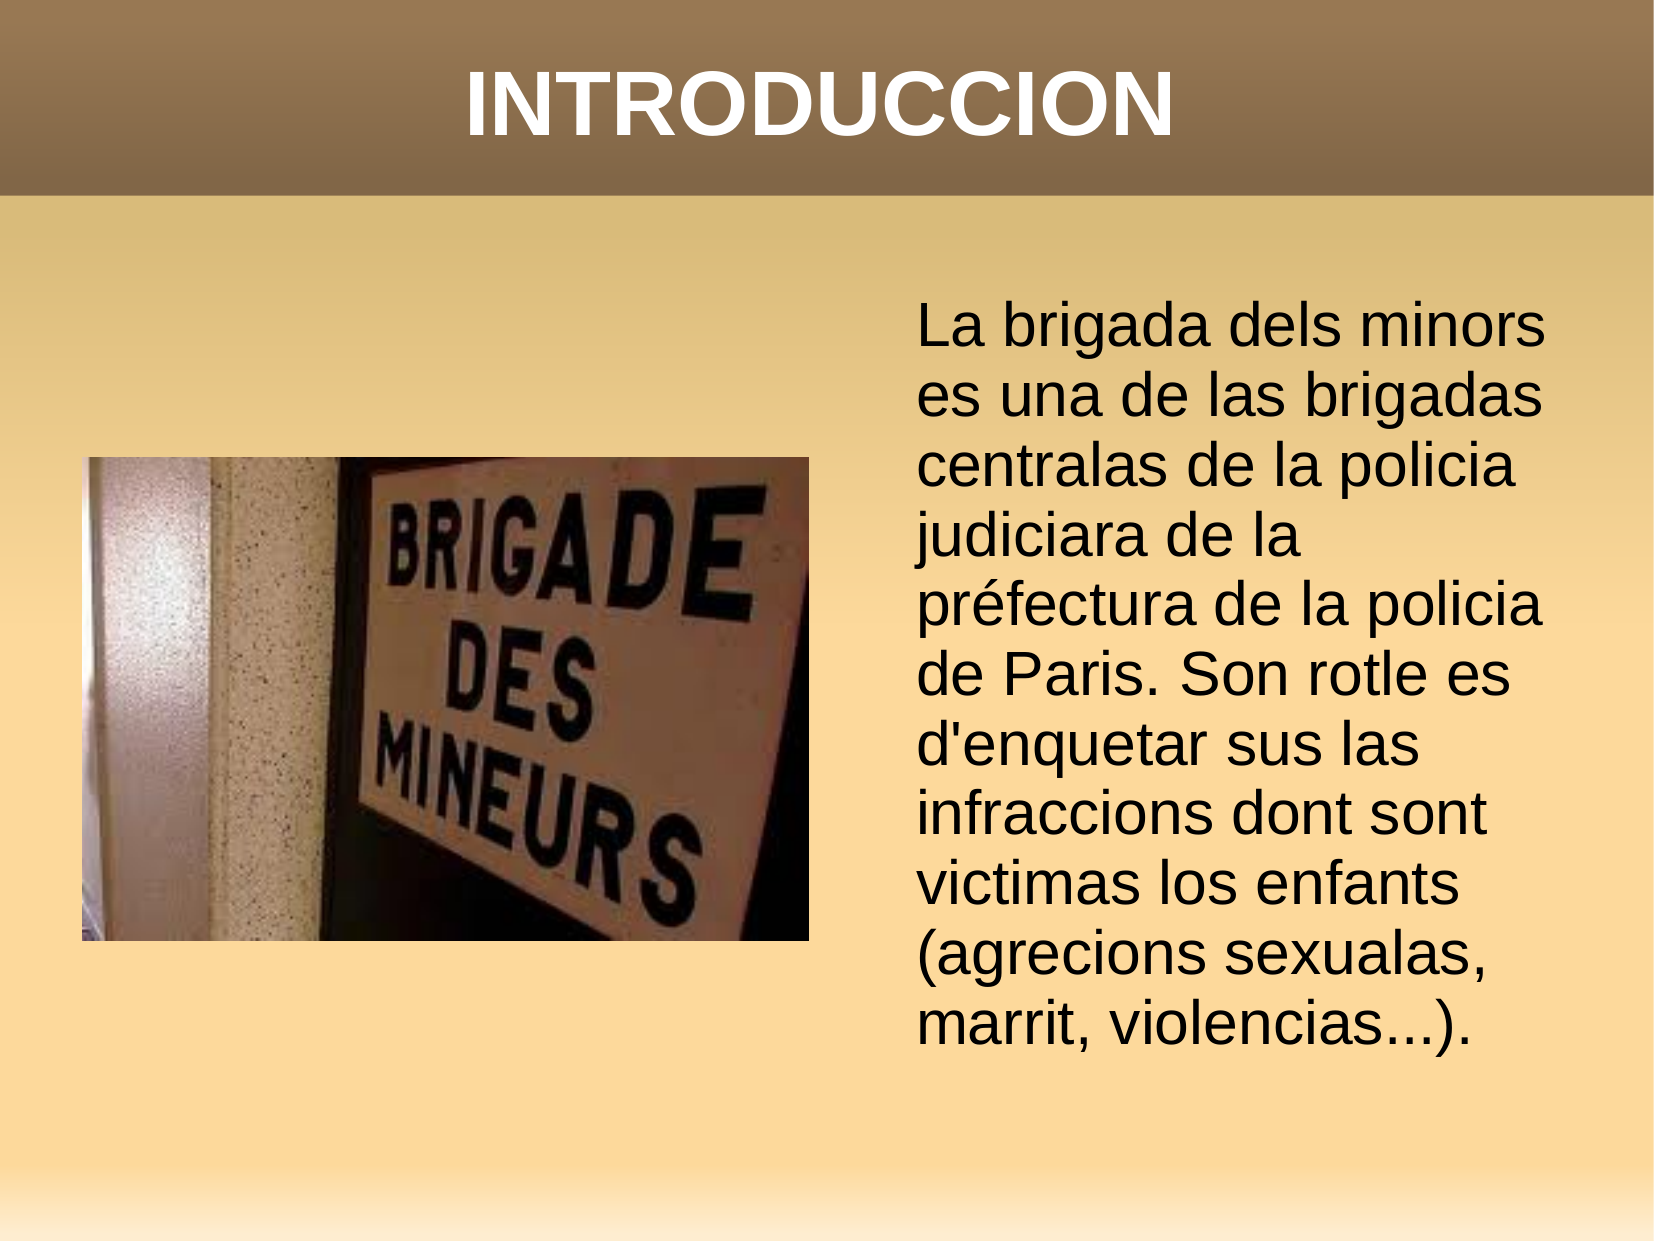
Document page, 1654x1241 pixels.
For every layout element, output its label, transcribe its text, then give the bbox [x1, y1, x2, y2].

title INTRODUCCION [76, 0, 1565, 208]
list La brigada dels minors es una de las brigadas centralas de la policia judiciara de la préfectura de la policia de Paris. Son rotle es d'enquetar sus las infraccions dont sont victimas los enfants (agrecions sexualas, marrit, violencias...). [845, 290, 1572, 1109]
picture [0, 0, 1654, 1241]
